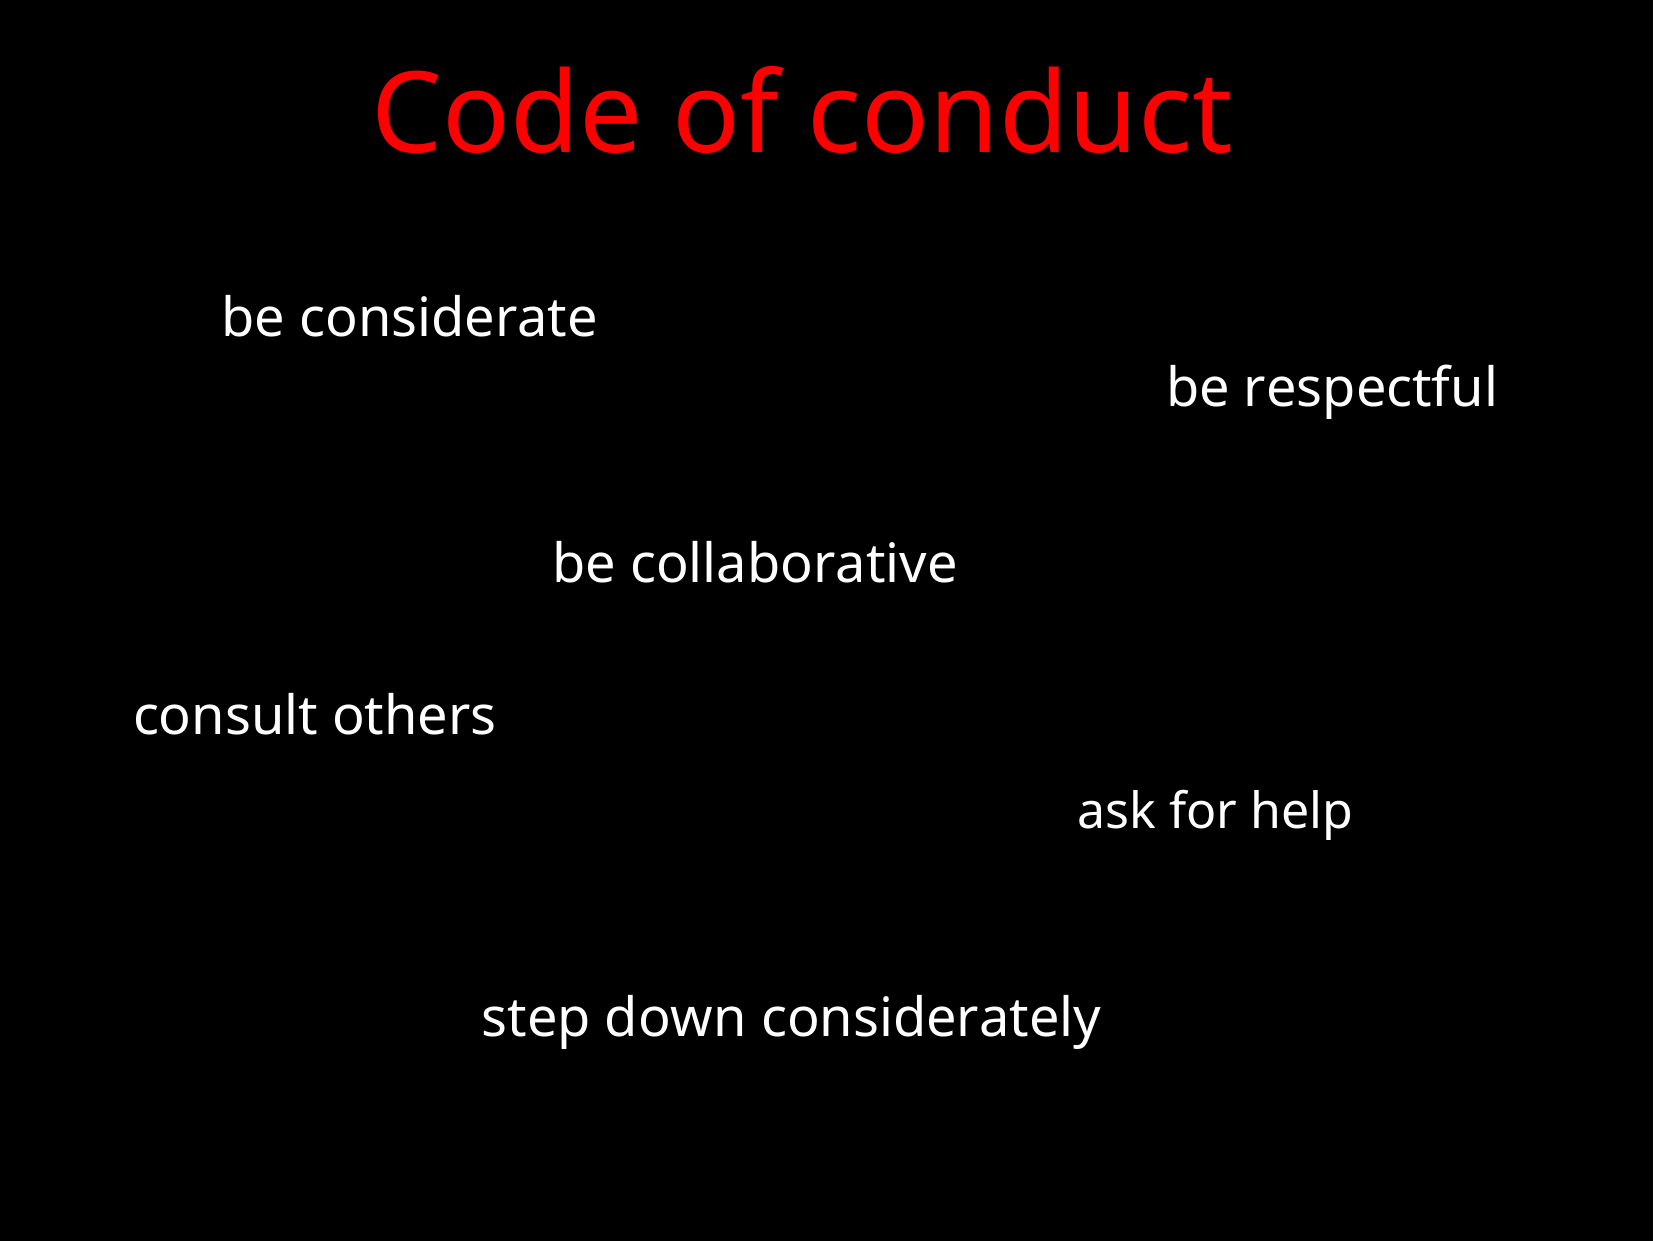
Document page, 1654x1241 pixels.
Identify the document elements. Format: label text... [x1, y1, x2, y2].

text_box be collaborative [537, 501, 1211, 621]
text_box consult others [118, 649, 798, 777]
text_box ask for help [1062, 738, 1624, 880]
text_box Code of conduct [39, 32, 1565, 183]
text_box be respectful [1151, 295, 1625, 474]
text_box step down considerately [467, 974, 1329, 1055]
text_box be considerate [206, 274, 798, 355]
